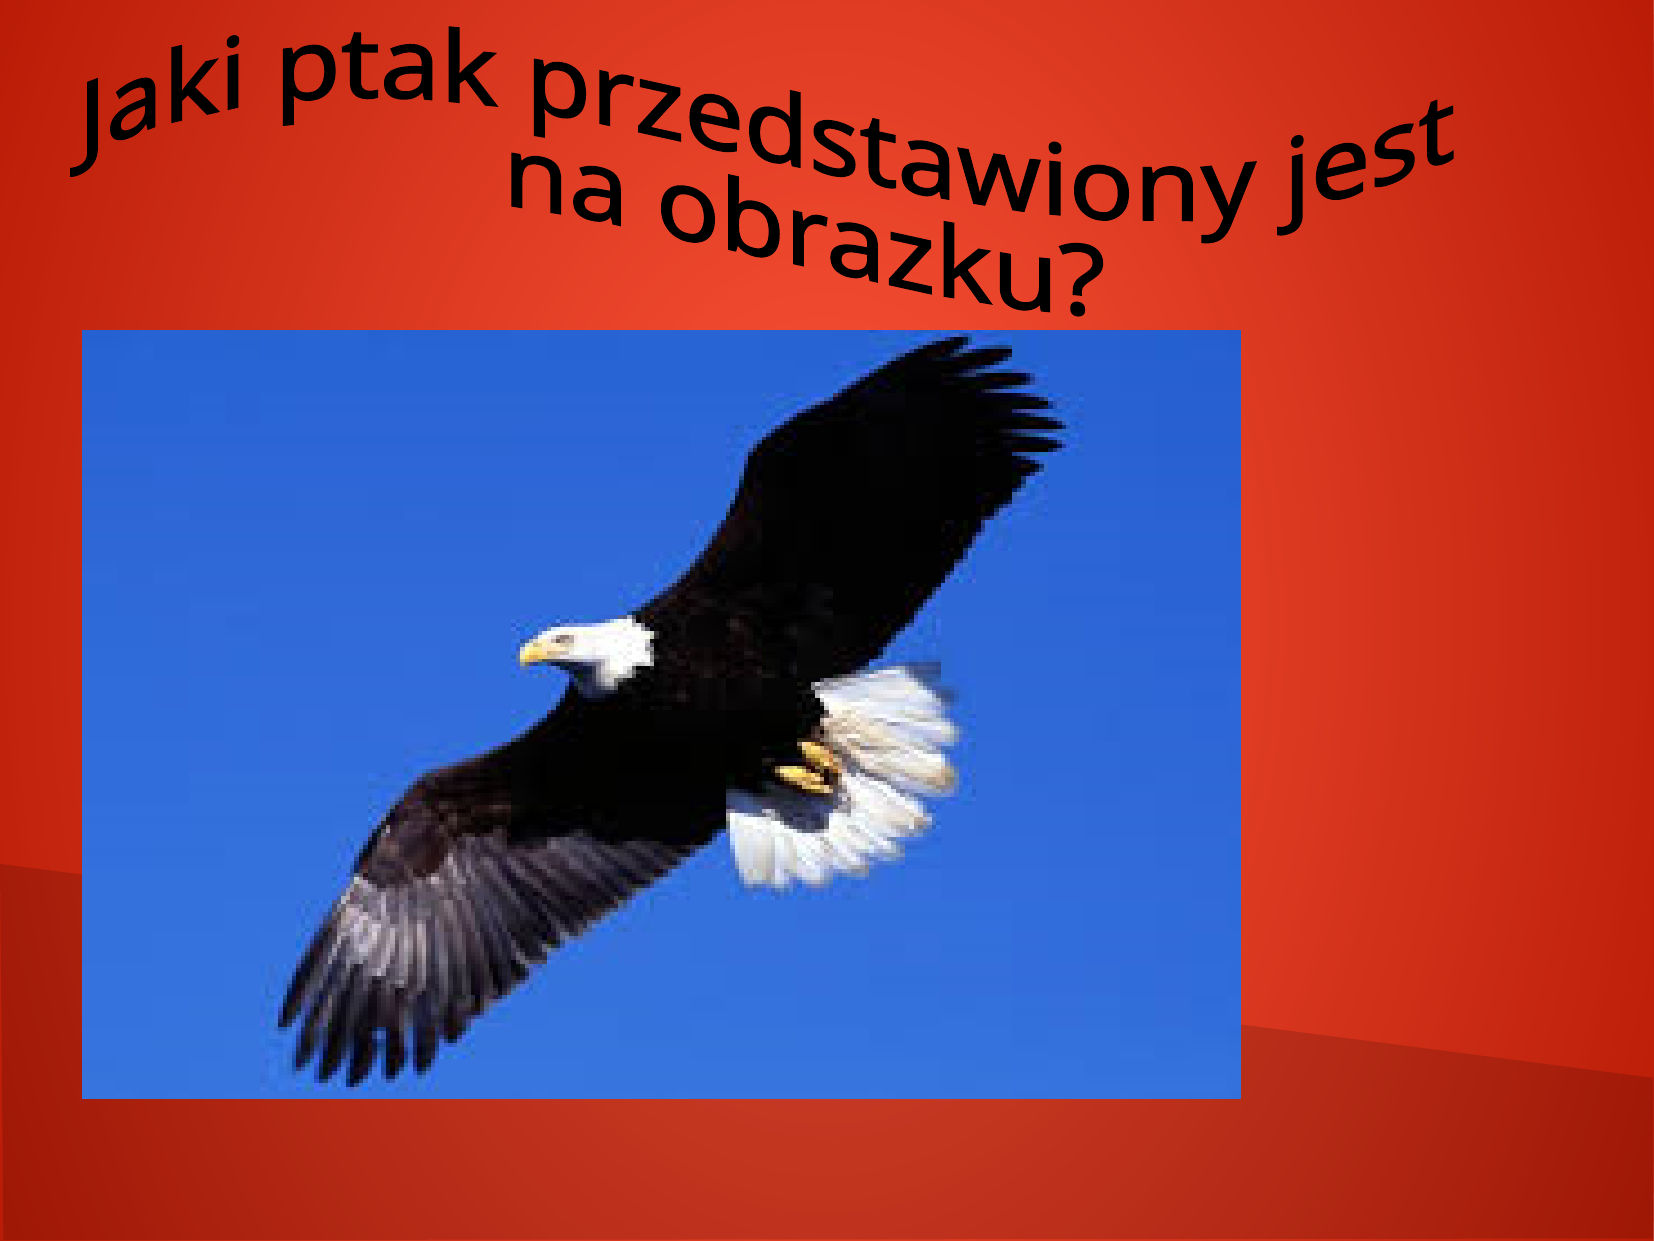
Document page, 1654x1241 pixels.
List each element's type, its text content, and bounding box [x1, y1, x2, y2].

text_box Jaki ptak przedstawiony jest na obrazku? [1143, 166, 1193, 221]
text_box Jaki ptak przedstawiony jest na obrazku? [70, 78, 98, 177]
picture [82, 330, 1241, 1099]
text_box Jaki ptak przedstawiony jest na obrazku? [1000, 252, 1050, 312]
text_box Jaki ptak przedstawiony jest na obrazku? [638, 79, 681, 141]
text_box Jaki ptak przedstawiony jest na obrazku? [814, 120, 855, 177]
text_box Jaki ptak przedstawiony jest na obrazku? [728, 174, 779, 257]
text_box Jaki ptak przedstawiony jest na obrazku? [1074, 165, 1129, 221]
text_box Jaki ptak przedstawiony jest na obrazku? [661, 186, 715, 243]
text_box Jaki ptak przedstawiony jest na obrazku? [573, 166, 621, 226]
text_box Jaki ptak przedstawiony jest na obrazku? [512, 153, 561, 214]
text_box Jaki ptak przedstawiony jest na obrazku? [110, 78, 155, 140]
text_box Jaki ptak przedstawiony jest na obrazku? [958, 148, 1040, 212]
text_box Jaki ptak przedstawiony jest na obrazku? [861, 118, 896, 188]
text_box Jaki ptak przedstawiony jest na obrazku? [172, 45, 219, 123]
text_box Jaki ptak przedstawiony jest na obrazku? [1316, 143, 1365, 200]
text_box Jaki ptak przedstawiony jest na obrazku? [1277, 154, 1302, 235]
text_box Jaki ptak przedstawiony jest na obrazku? [944, 221, 992, 304]
text_box Jaki ptak przedstawiony jest na obrazku? [342, 33, 378, 99]
text_box Jaki ptak przedstawiony jest na obrazku? [831, 223, 878, 282]
text_box Jaki ptak przedstawiony jest na obrazku? [283, 45, 335, 126]
text_box Jaki ptak przedstawiony jest na obrazku? [1375, 124, 1414, 187]
text_box Jaki ptak przedstawiony jest na obrazku? [749, 90, 800, 168]
text_box Jaki ptak przedstawiony jest na obrazku? [534, 59, 586, 137]
text_box Jaki ptak przedstawiony jest na obrazku? [449, 27, 497, 107]
text_box Jaki ptak przedstawiony jest na obrazku? [1420, 100, 1453, 165]
text_box Jaki ptak przedstawiony jest na obrazku? [1059, 243, 1103, 296]
text_box Jaki ptak przedstawiony jest na obrazku? [889, 232, 932, 294]
text_box Jaki ptak przedstawiony jest na obrazku? [690, 94, 739, 152]
text_box Jaki ptak przedstawiony jest na obrazku? [384, 44, 432, 100]
text_box Jaki ptak przedstawiony jest na obrazku? [902, 141, 949, 200]
text_box Jaki ptak przedstawiony jest na obrazku? [793, 211, 827, 266]
text_box Jaki ptak przedstawiony jest na obrazku? [1201, 161, 1256, 243]
text_box Jaki ptak przedstawiony jest na obrazku? [600, 70, 634, 126]
